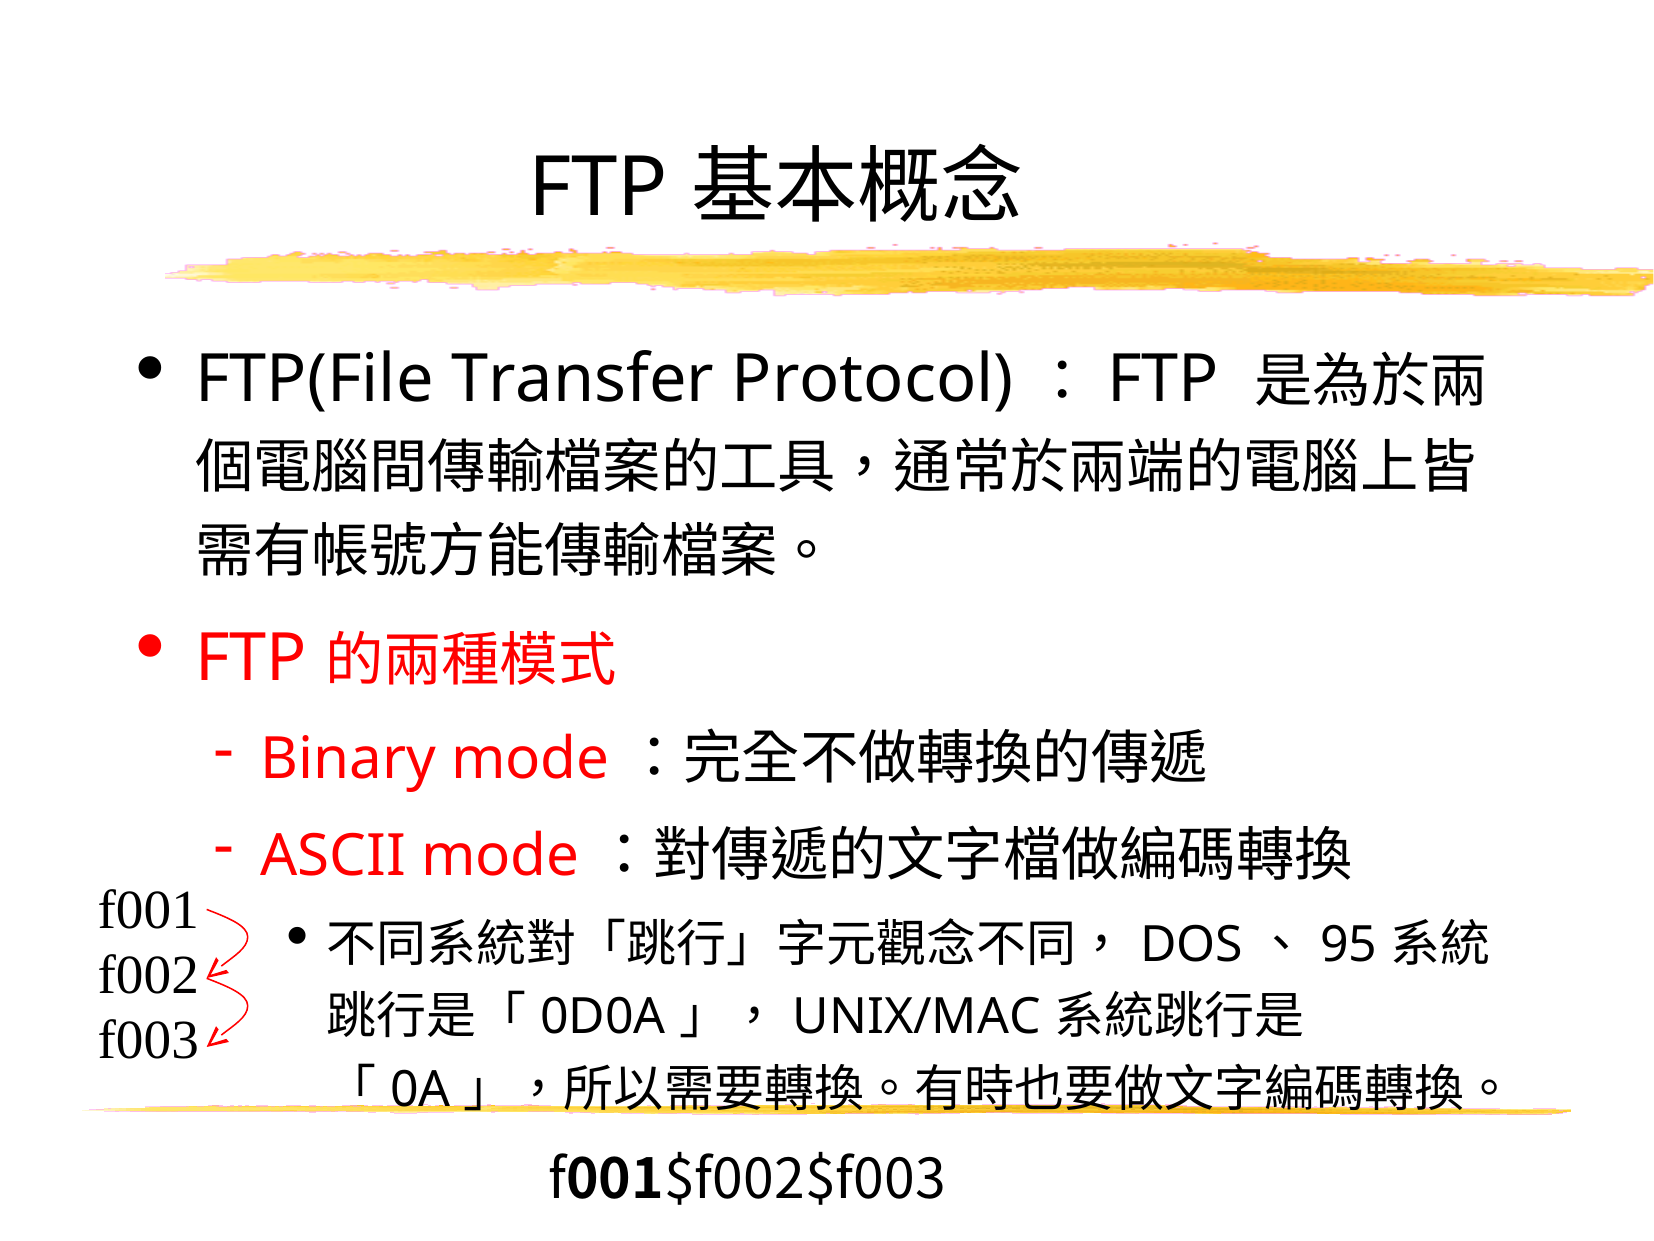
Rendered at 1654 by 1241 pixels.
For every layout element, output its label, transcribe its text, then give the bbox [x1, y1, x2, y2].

picture [82, 1102, 1571, 1117]
list FTP(File Transfer Protocol)：FTP 是為於兩個電腦間傳輸檔案的工具，通常於兩端的電腦上皆需有帳號方能傳輸檔案。 FTP的兩種模式 Binary mode：完全不做轉換的傳遞 ASCII mode：對傳遞的文字檔做編碼轉換 不同系統對「跳行」字元觀念不同，DOS、95系統跳行是「0D0A」，UNIX/MAC系統跳行是「0A」，所以需要轉換。有時也要做文字編碼轉換。 [124, 316, 1530, 1090]
text_box f001$f002$f003 [533, 1122, 1196, 1205]
picture [165, 237, 1654, 308]
title FTP基本概念 [73, 41, 1479, 249]
picture [1028, 1102, 1057, 1106]
text_box f001 f002 f003 [82, 868, 218, 1083]
